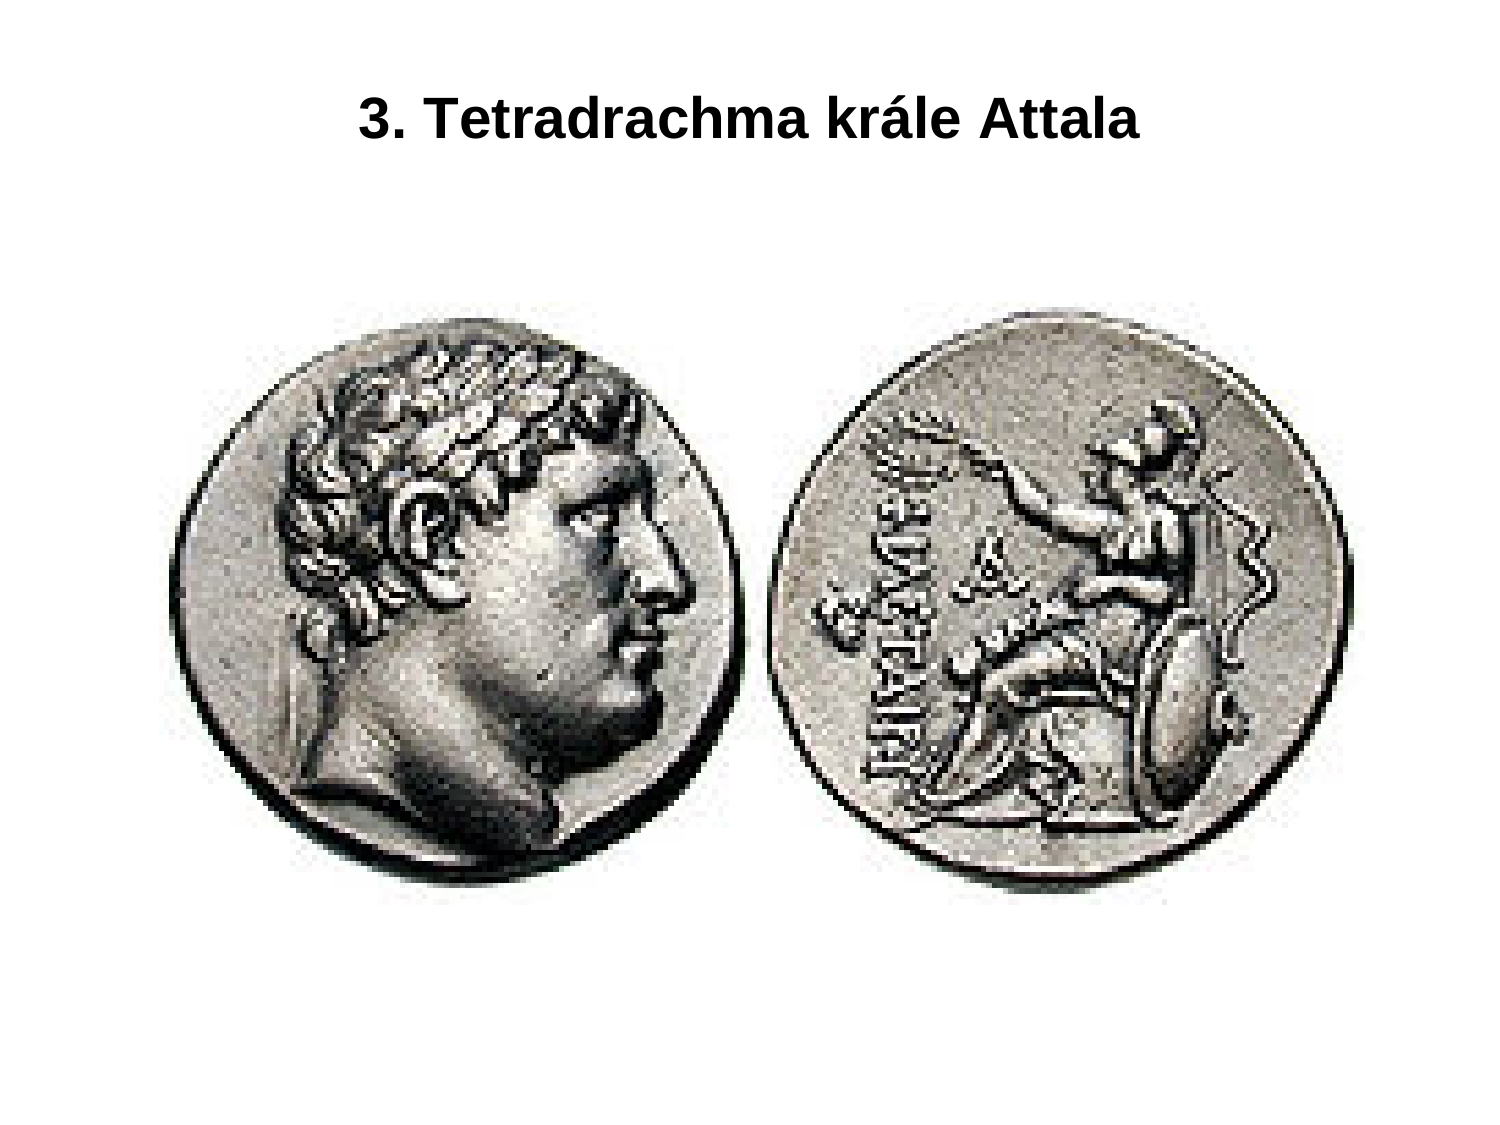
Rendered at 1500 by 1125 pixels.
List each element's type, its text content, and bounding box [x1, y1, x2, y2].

text_box [159, 302, 1365, 906]
title 3. Tetradrachma krále Attala [75, 2, 1426, 228]
